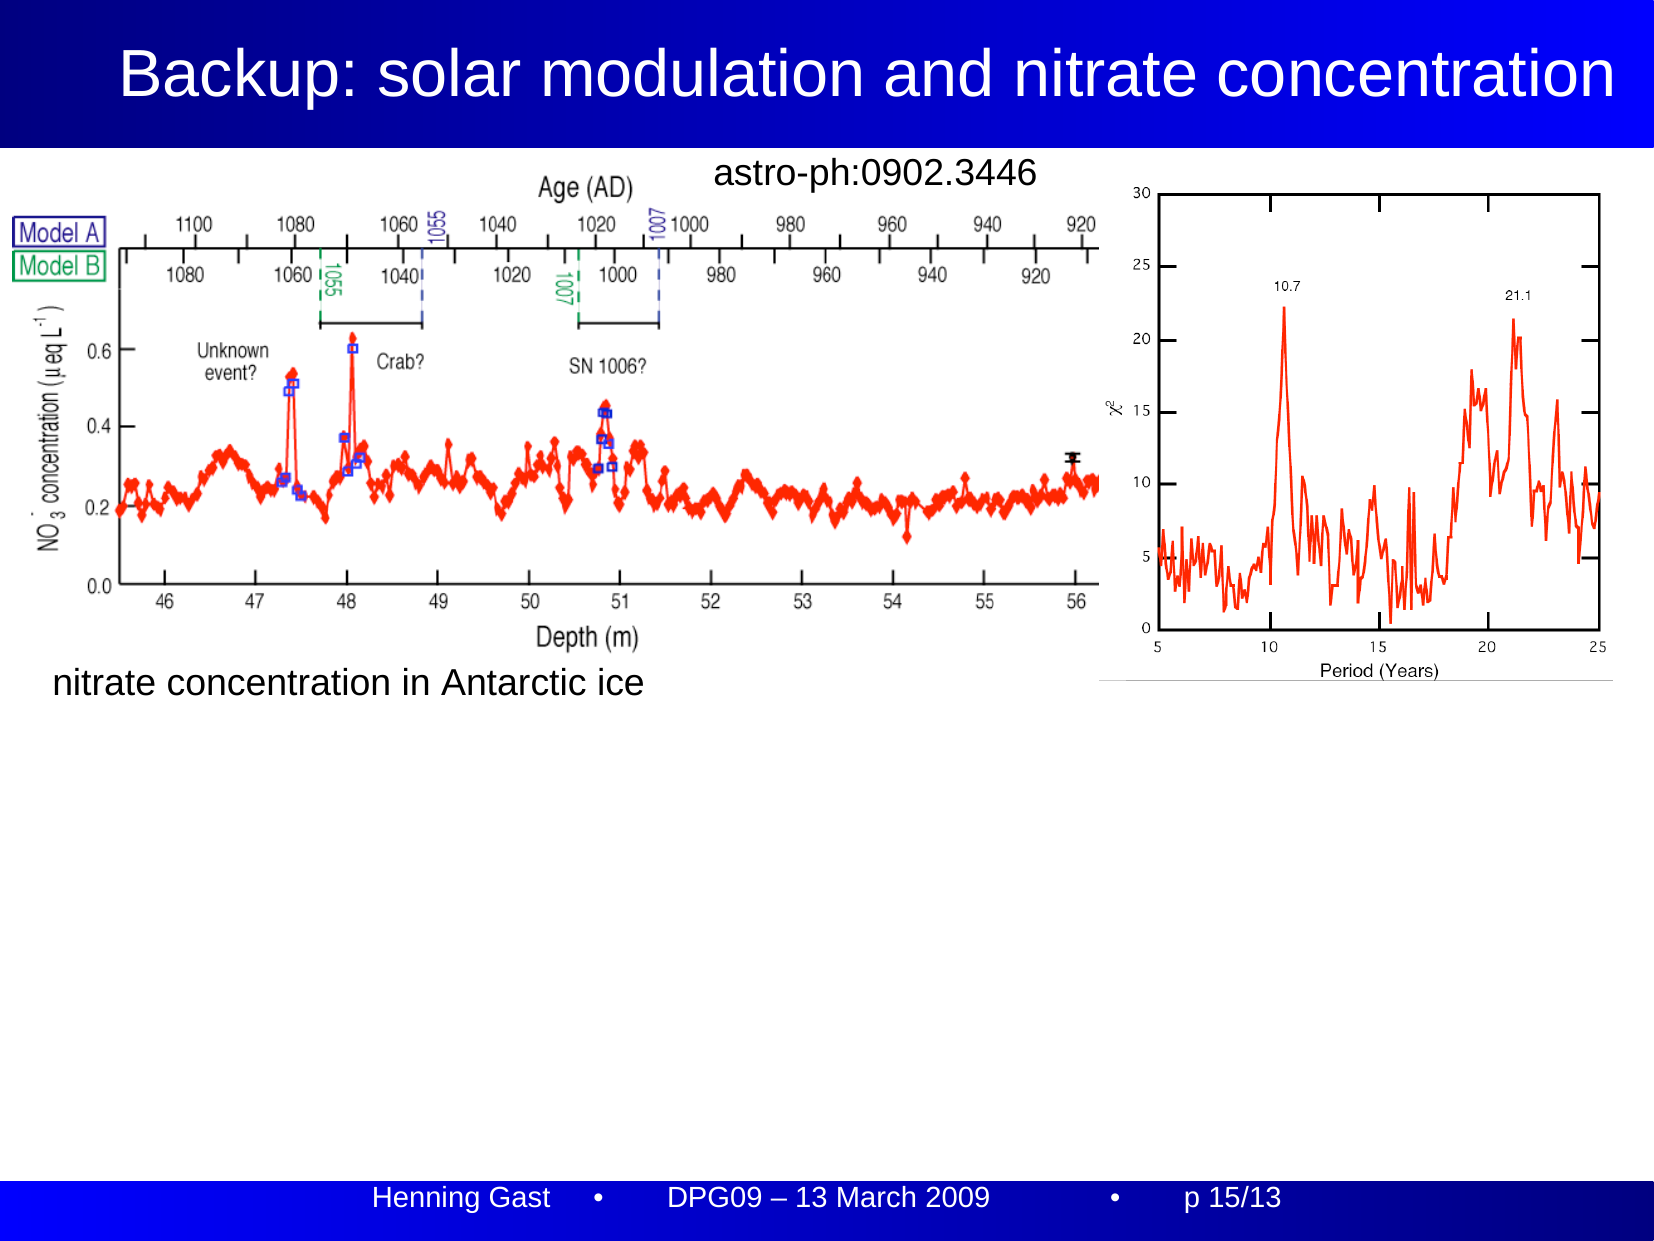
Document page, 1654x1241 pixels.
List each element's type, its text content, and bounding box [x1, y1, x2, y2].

picture [0, 170, 1613, 682]
text_box astro-ph:0902.3446 [698, 144, 1112, 226]
text_box nitrate concentration in Antarctic ice [37, 653, 1013, 713]
title Backup: solar modulation and nitrate concentration [0, 7, 1654, 141]
